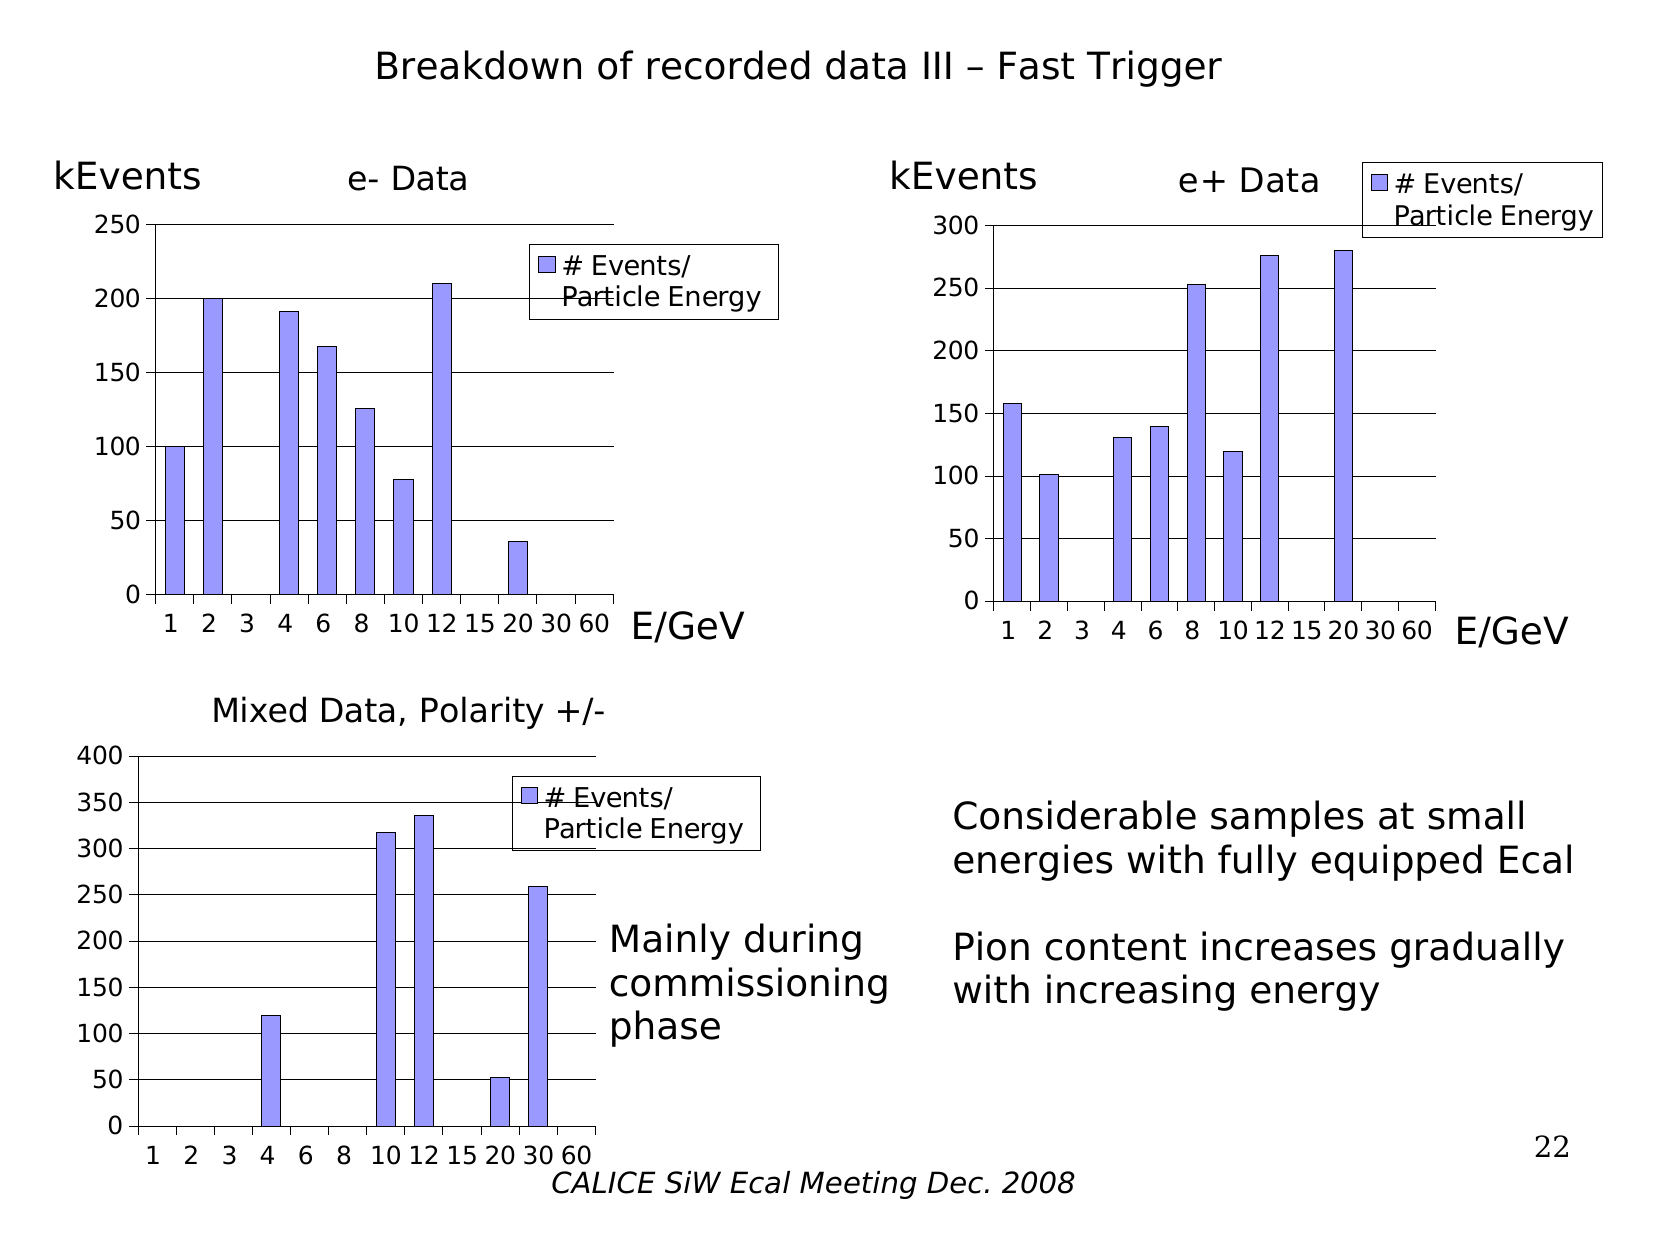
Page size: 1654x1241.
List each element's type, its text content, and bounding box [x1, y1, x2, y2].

text_box E/GeV [1439, 602, 1581, 662]
text_box Considerable samples at small energies with fully equipped Ecal Pion content increases gradually with increasing energy [937, 787, 1577, 1020]
chart [62, 672, 770, 1181]
text_box Breakdown of recorded data III – Fast Trigger [359, 37, 1219, 96]
chart [918, 140, 1605, 657]
chart [79, 140, 788, 650]
text_box E/GeV [615, 597, 757, 657]
text_box Mainly during commissioning phase [594, 910, 911, 1056]
text_box kEvents [874, 147, 1050, 207]
text_box kEvents [38, 147, 214, 207]
